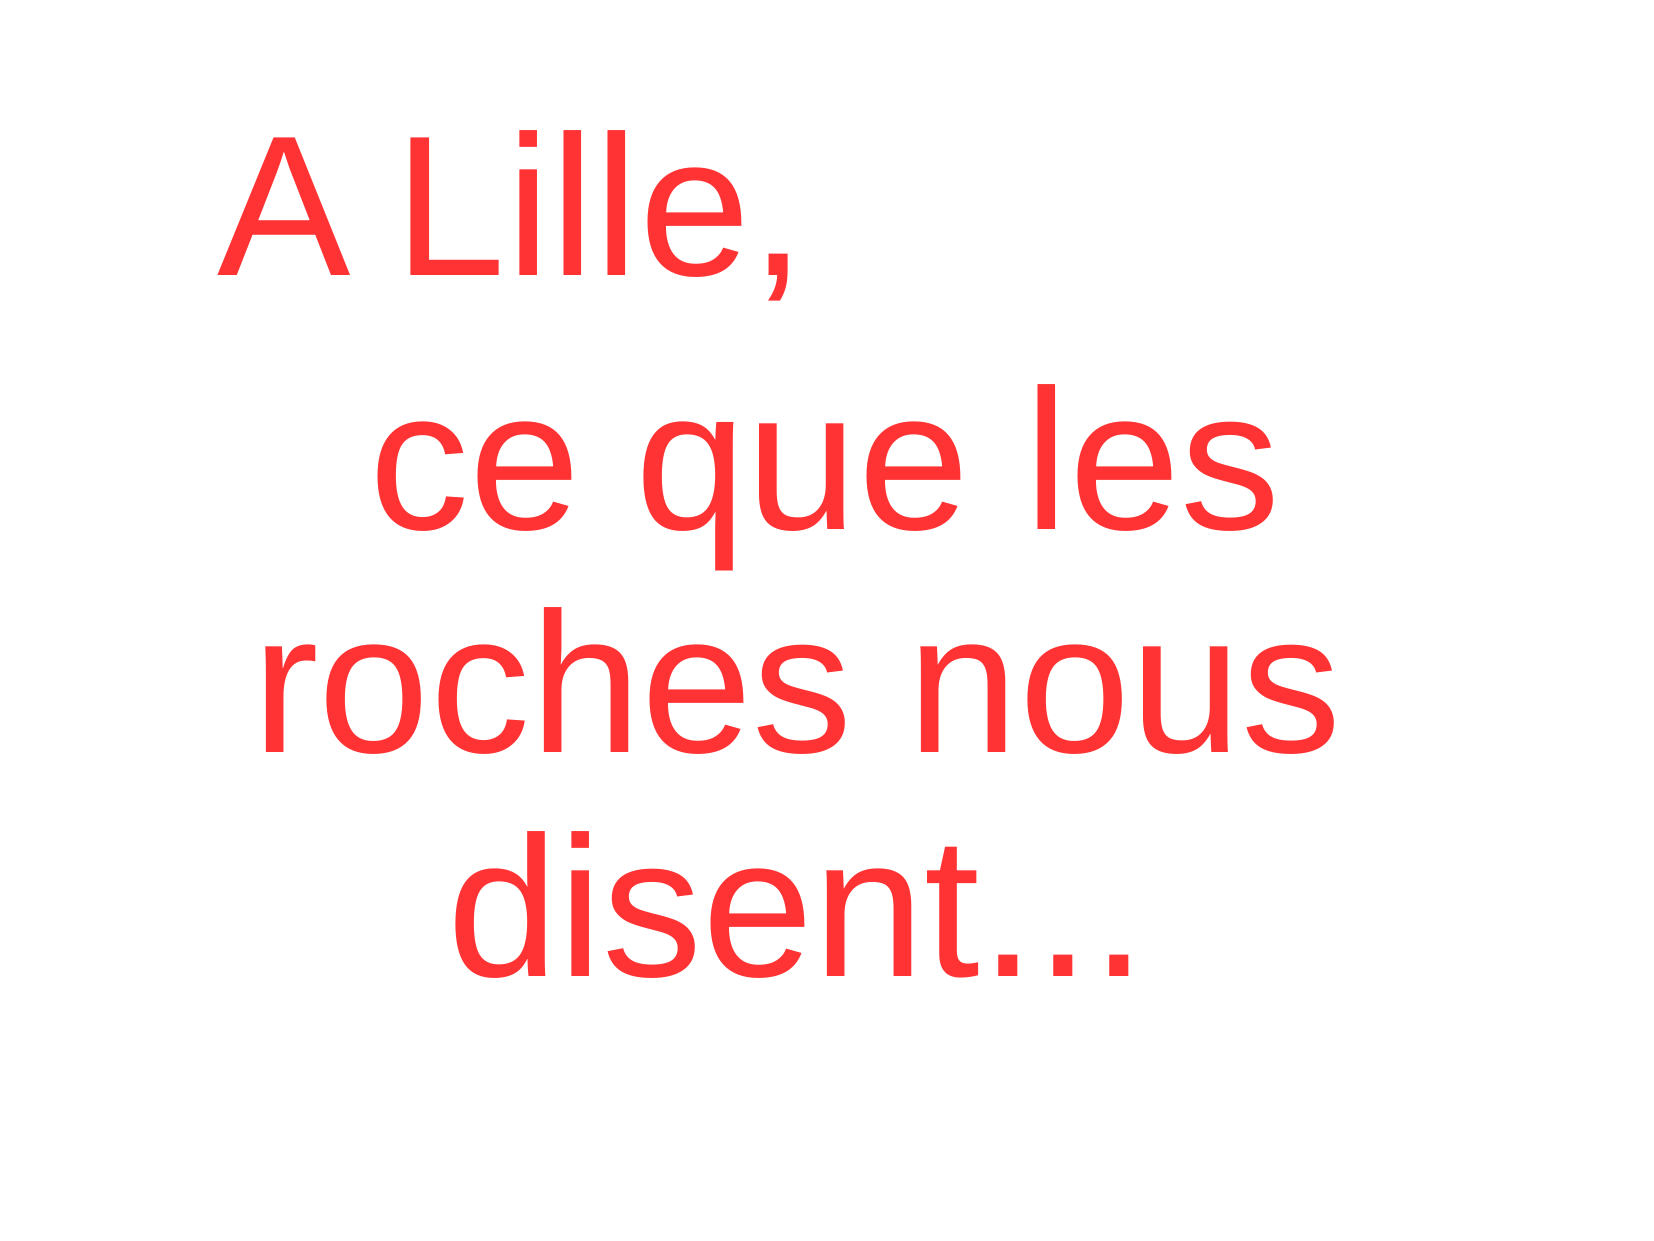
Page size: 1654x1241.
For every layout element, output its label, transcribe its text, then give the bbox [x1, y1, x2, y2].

text_box A Lille, [202, 87, 822, 326]
text_box ce que les roches nous disent... [106, 340, 1489, 1111]
